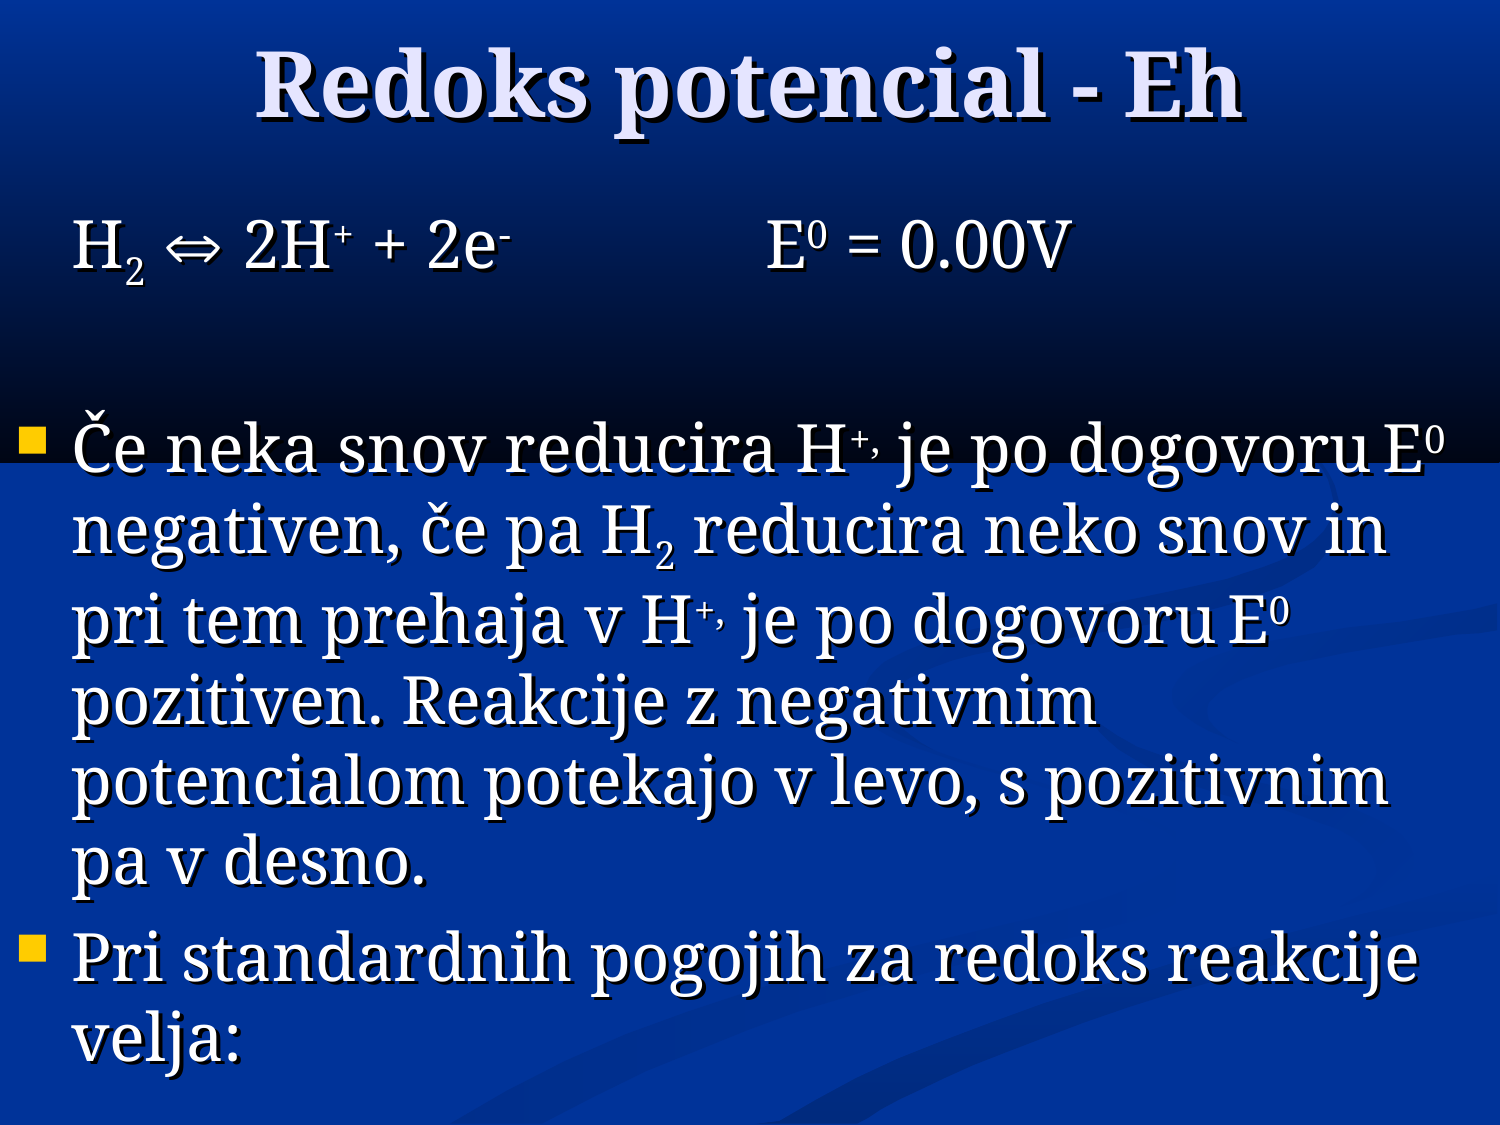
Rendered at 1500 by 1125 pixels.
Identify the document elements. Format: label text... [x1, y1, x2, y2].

title Redoks potencial - Eh [75, 0, 1426, 148]
list H2  2H+ + 2e- E0 = 0.00V Če neka snov reducira H+, je po dogovoru E0 negativen, če pa H2 reducira neko snov in pri tem prehaja v H+, je po dogovoru E0 pozitiven. Reakcije z negativnim potencialom potekajo v levo, s pozitivnim pa v desno. Pri standardnih pogojih za redoks reakcije velja: G = -RTlnK = NE0F [0, 148, 1500, 1125]
